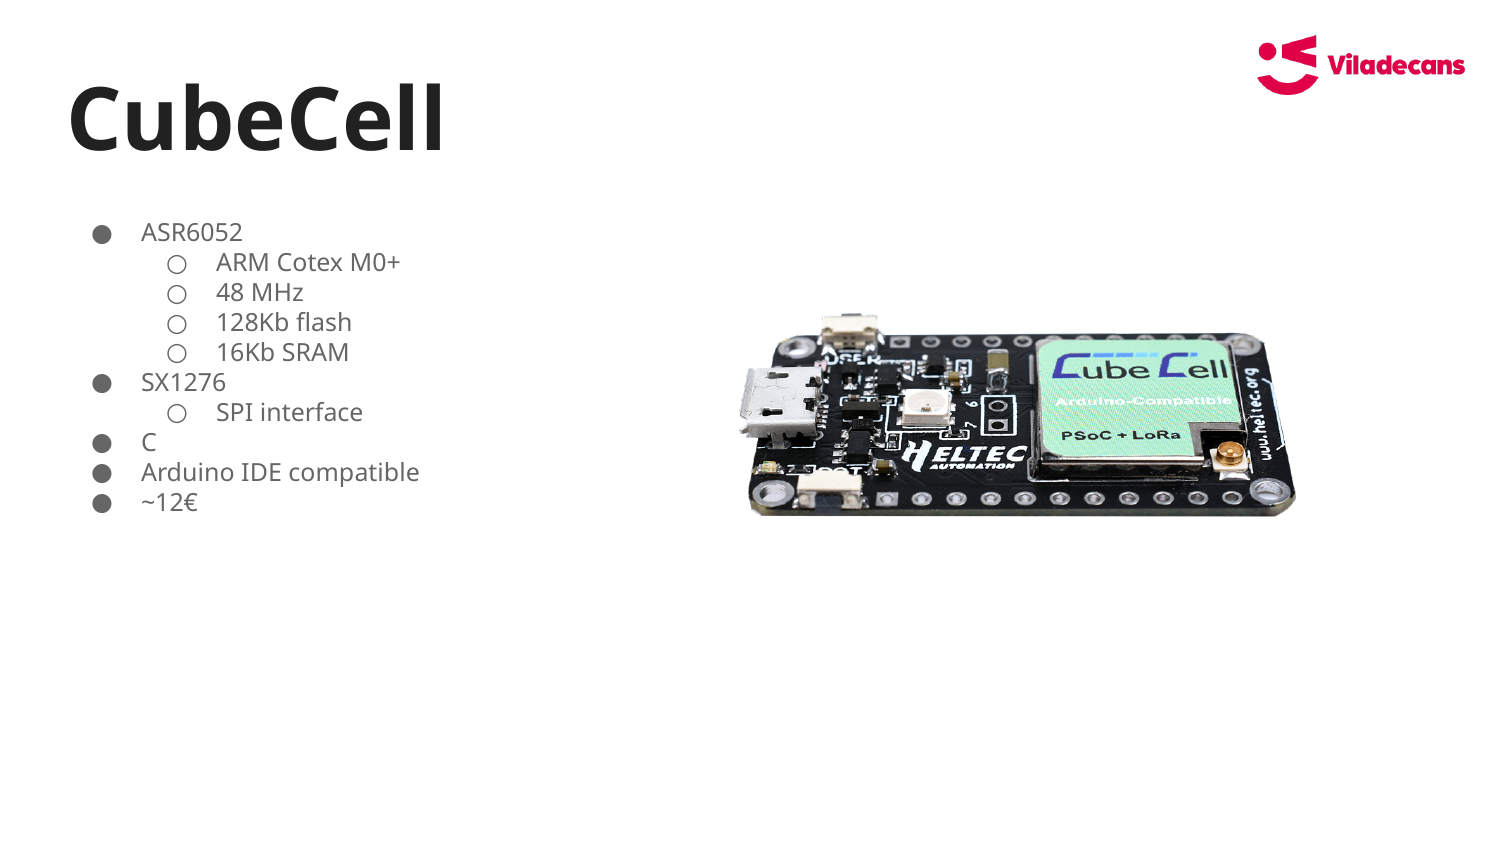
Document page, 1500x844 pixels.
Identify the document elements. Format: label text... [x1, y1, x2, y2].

list ASR6052 ARM Cotex M0+ 48 MHz 128Kb flash 16Kb SRAM SX1276 SPI interface C Arduino IDE compatible ~12€ [51, 201, 718, 750]
picture [1257, 35, 1465, 95]
title CubeCell [51, 48, 1449, 180]
picture [737, 236, 1300, 635]
